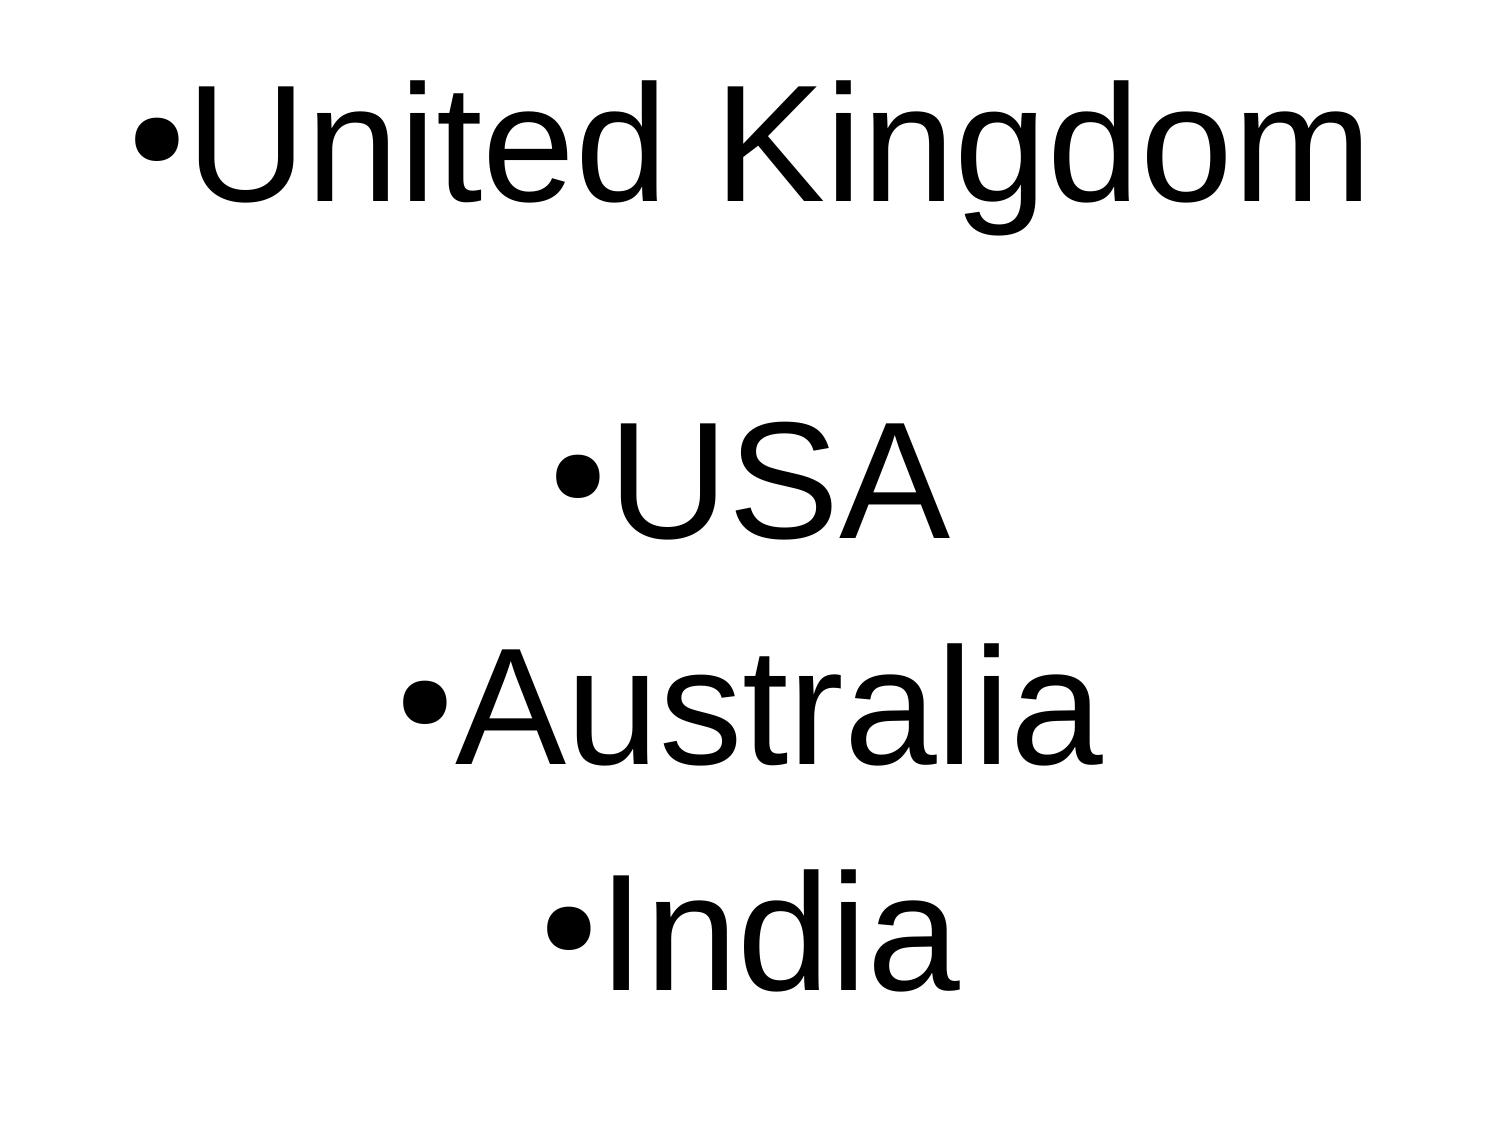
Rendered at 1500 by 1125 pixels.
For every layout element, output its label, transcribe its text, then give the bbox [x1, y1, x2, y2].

table_cell USA [65, 380, 1435, 606]
table_cell India [65, 832, 1435, 1059]
table_header United Kingdom [65, 43, 1435, 380]
table_cell Australia [65, 606, 1435, 832]
